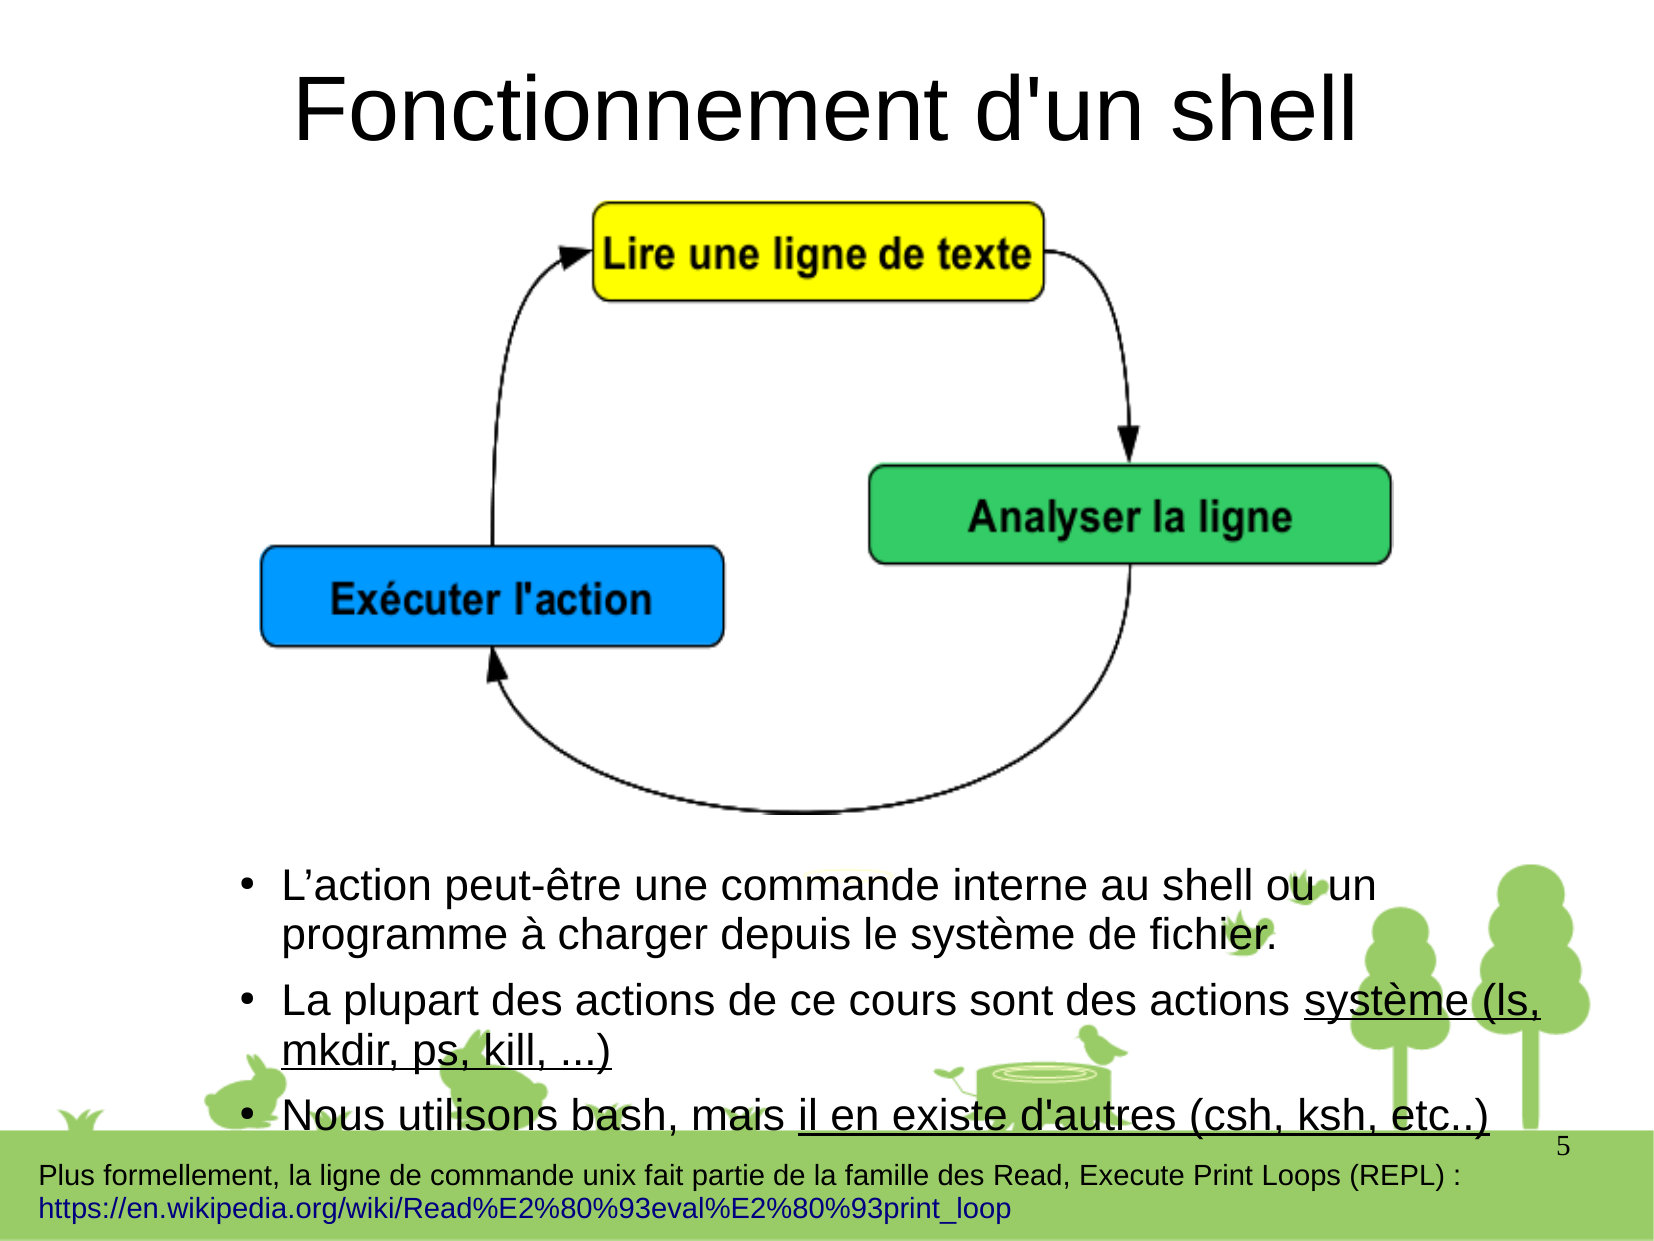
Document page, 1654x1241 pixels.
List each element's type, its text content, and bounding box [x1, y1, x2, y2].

text_box Plus formellement, la ligne de commande unix fait partie de la famille des Read, Execute Print Loops (REPL) : https://en.wikipedia.org/wiki/Read%E2%80%93eval%E2%80%93print_loop [23, 1151, 1654, 1241]
picture [0, 0, 1654, 1241]
title Fonctionnement d'un shell [11, 5, 1642, 213]
list L’action peut-être une commande interne au shell ou un programme à charger depuis le système de fichier. La plupart des actions de ce cours sont des actions système (ls, mkdir, ps, kill, ...) Nous utilisons bash, mais il en existe d'autres (csh, ksh, etc..) [92, 183, 1548, 1146]
